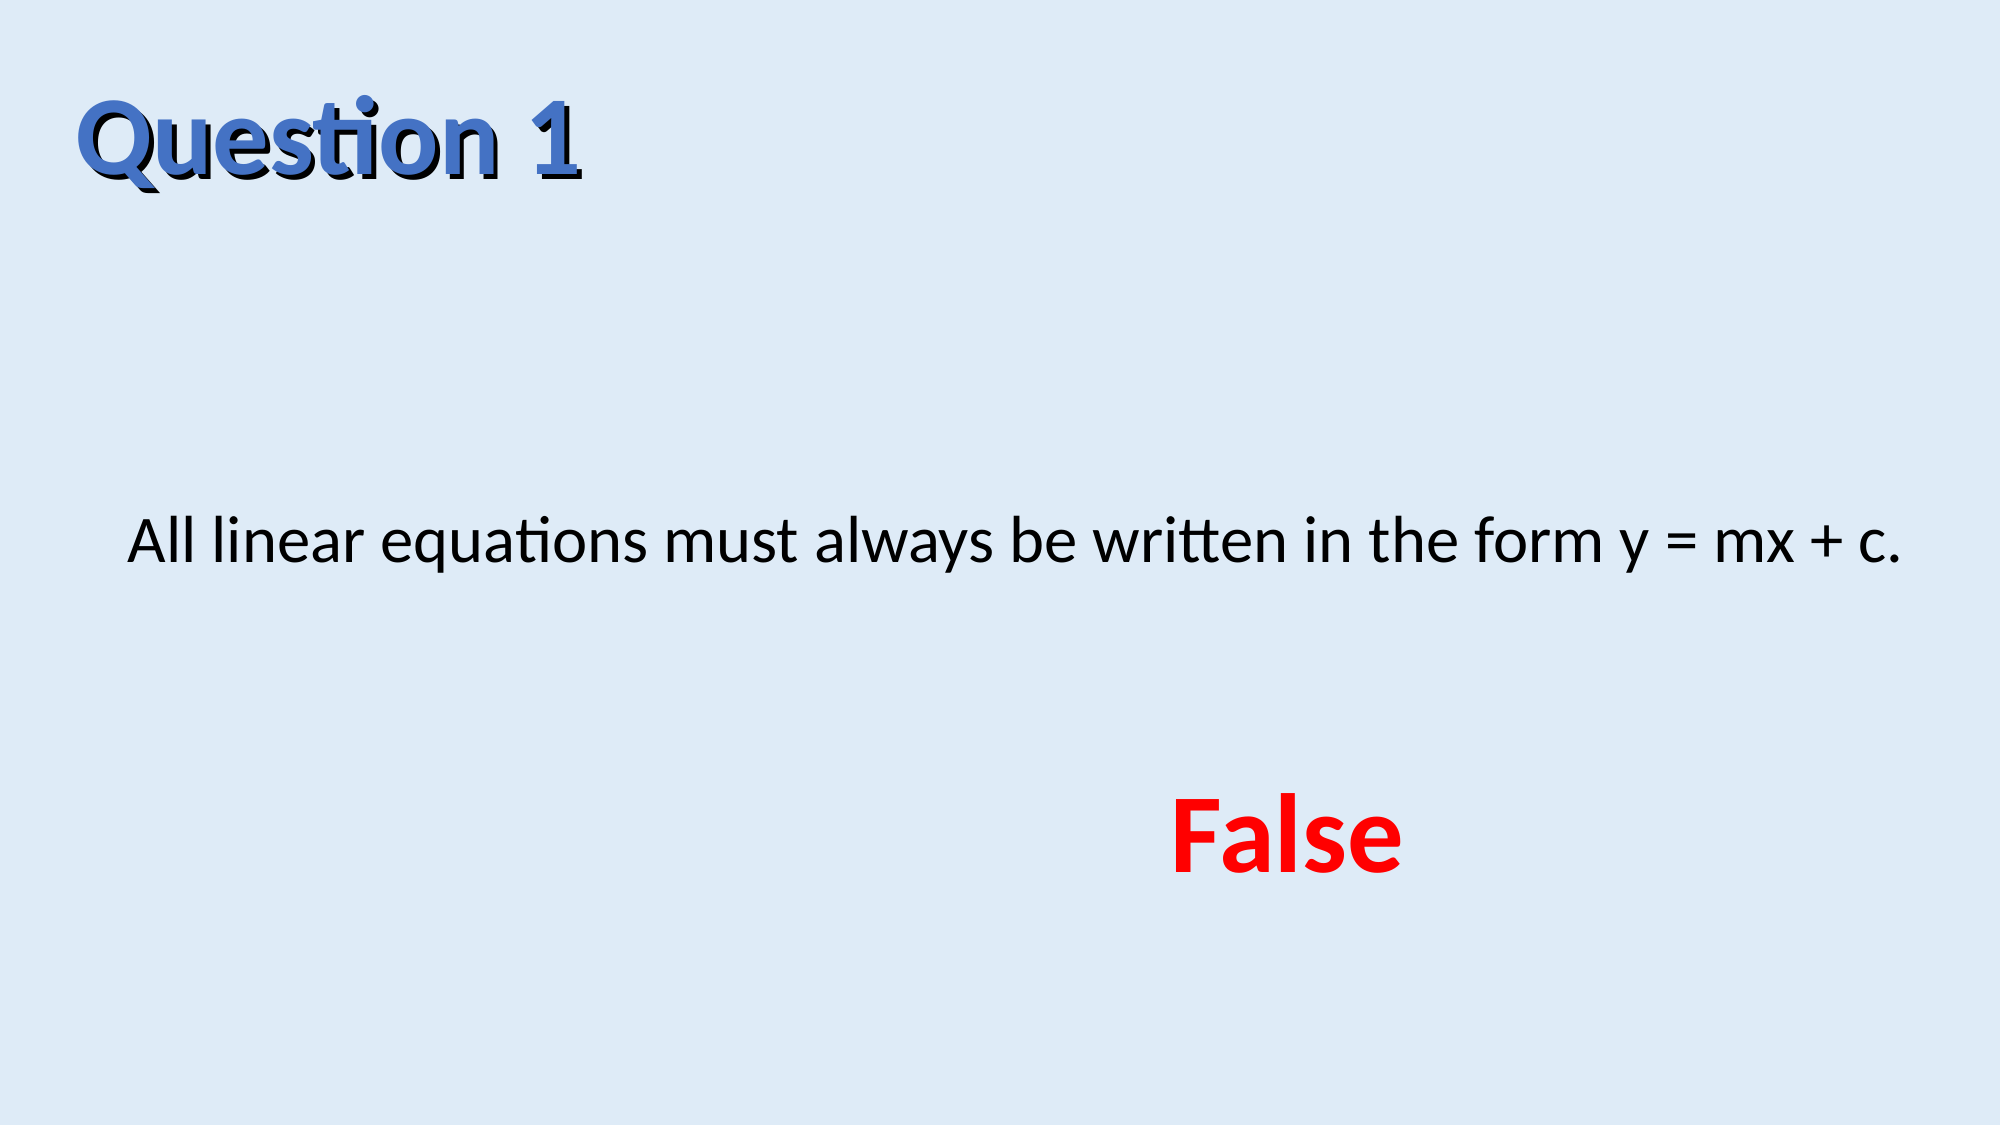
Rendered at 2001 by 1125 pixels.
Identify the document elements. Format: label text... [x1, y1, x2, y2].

text_box Question 1 [60, 55, 597, 205]
text_box All linear equations must always be written in the form y = mx + c. [112, 488, 1943, 585]
text_box False [1155, 752, 1419, 902]
